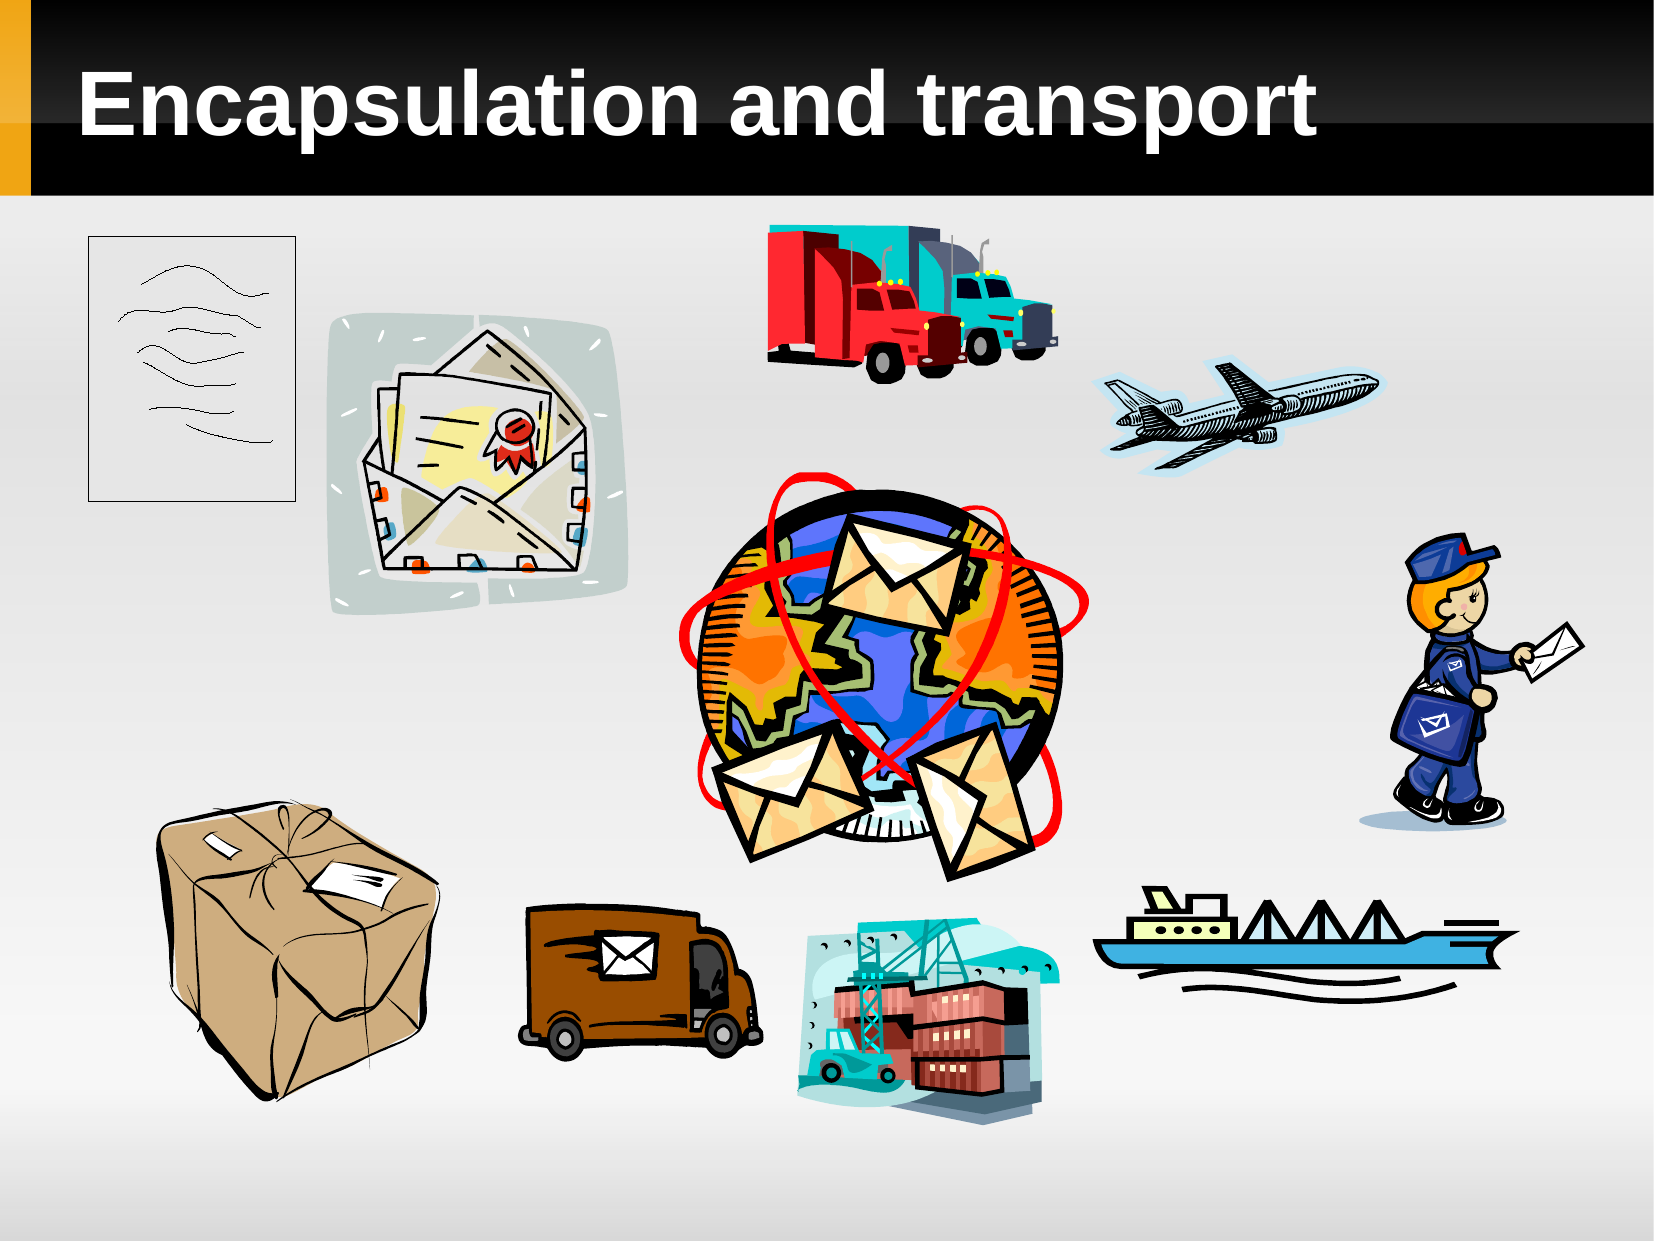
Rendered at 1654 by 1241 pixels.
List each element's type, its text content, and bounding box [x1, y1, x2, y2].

title Encapsulation and transport [76, 7, 1565, 200]
text_box [88, 236, 296, 502]
picture [0, 0, 1654, 1241]
